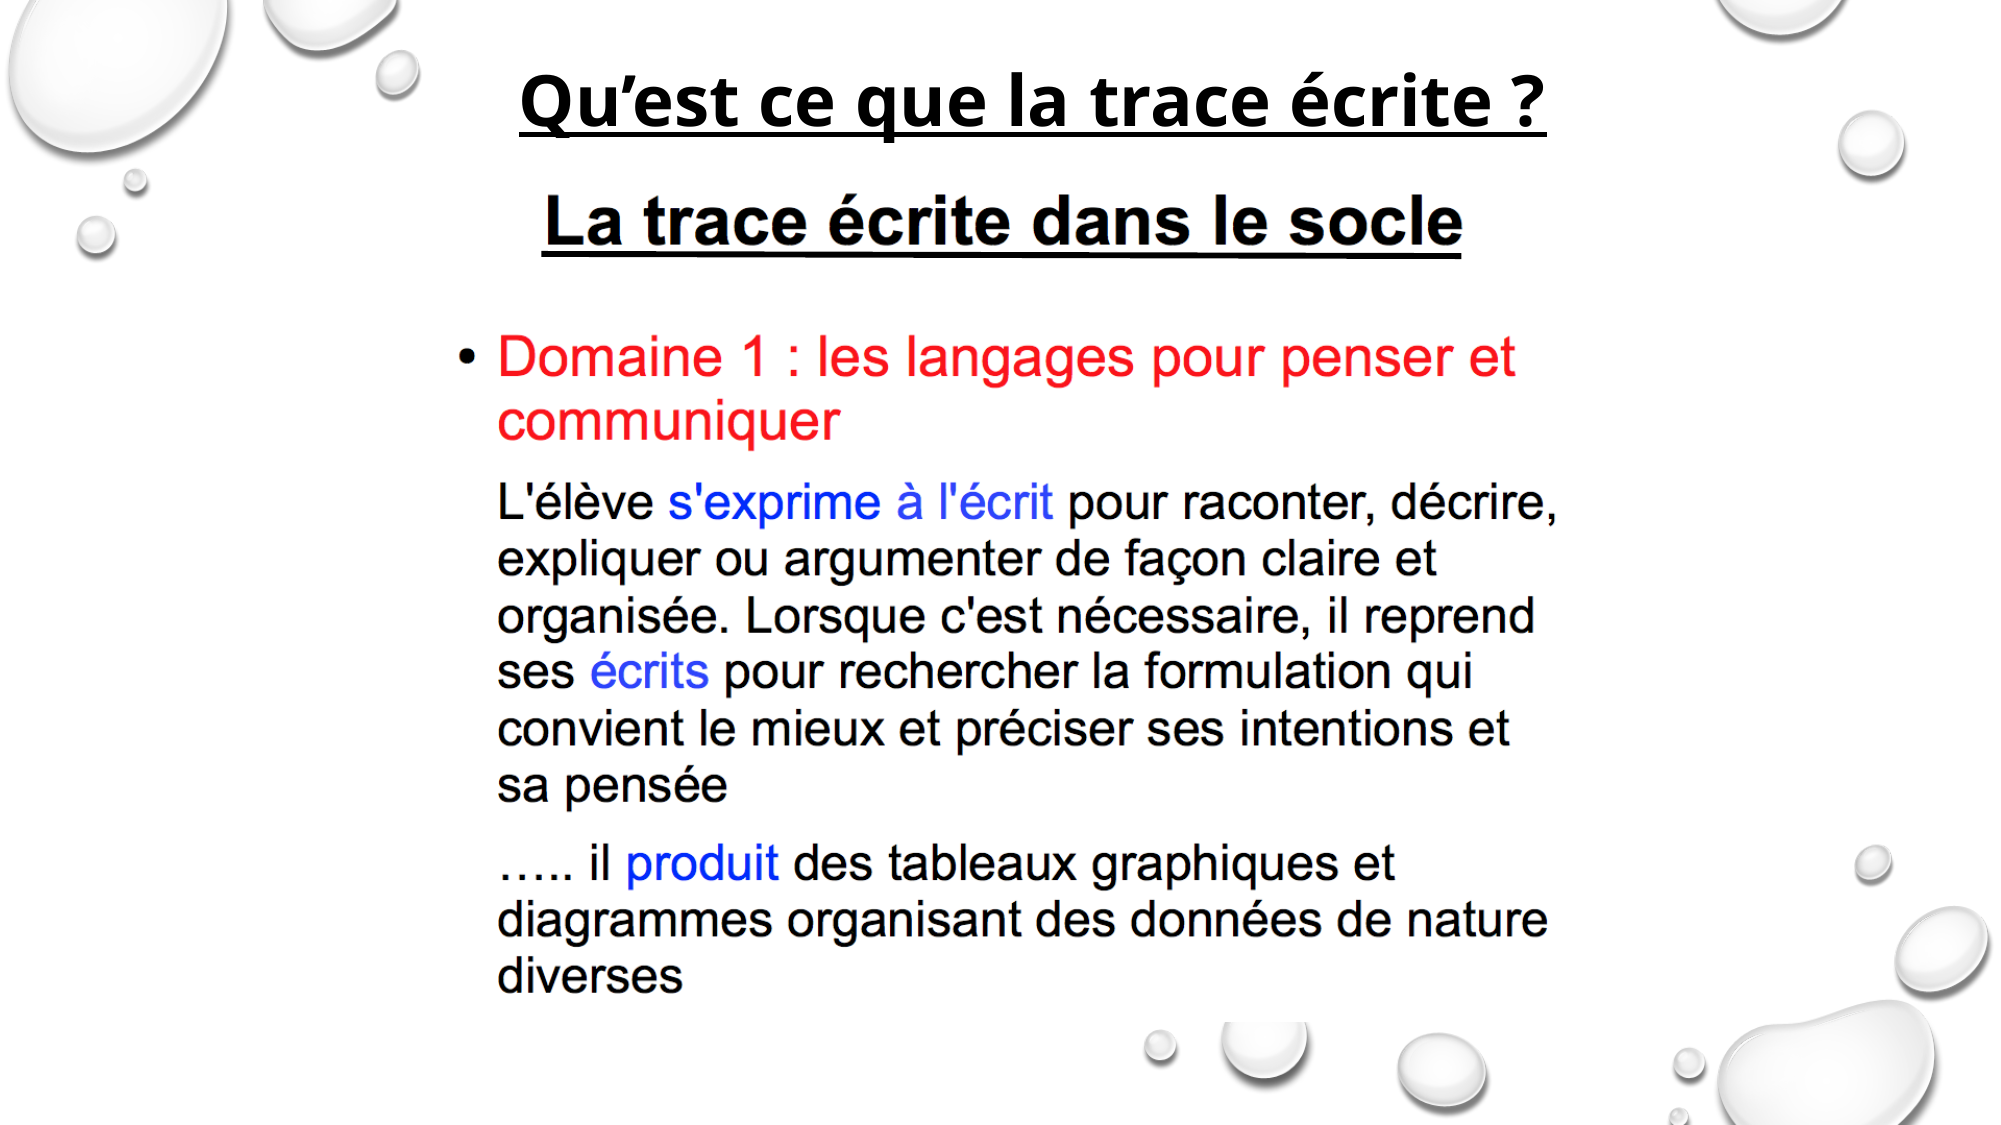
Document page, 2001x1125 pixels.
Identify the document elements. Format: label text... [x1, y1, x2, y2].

text_box Qu’est ce que la trace écrite ? [254, 10, 1811, 148]
picture [0, 0, 2000, 1125]
